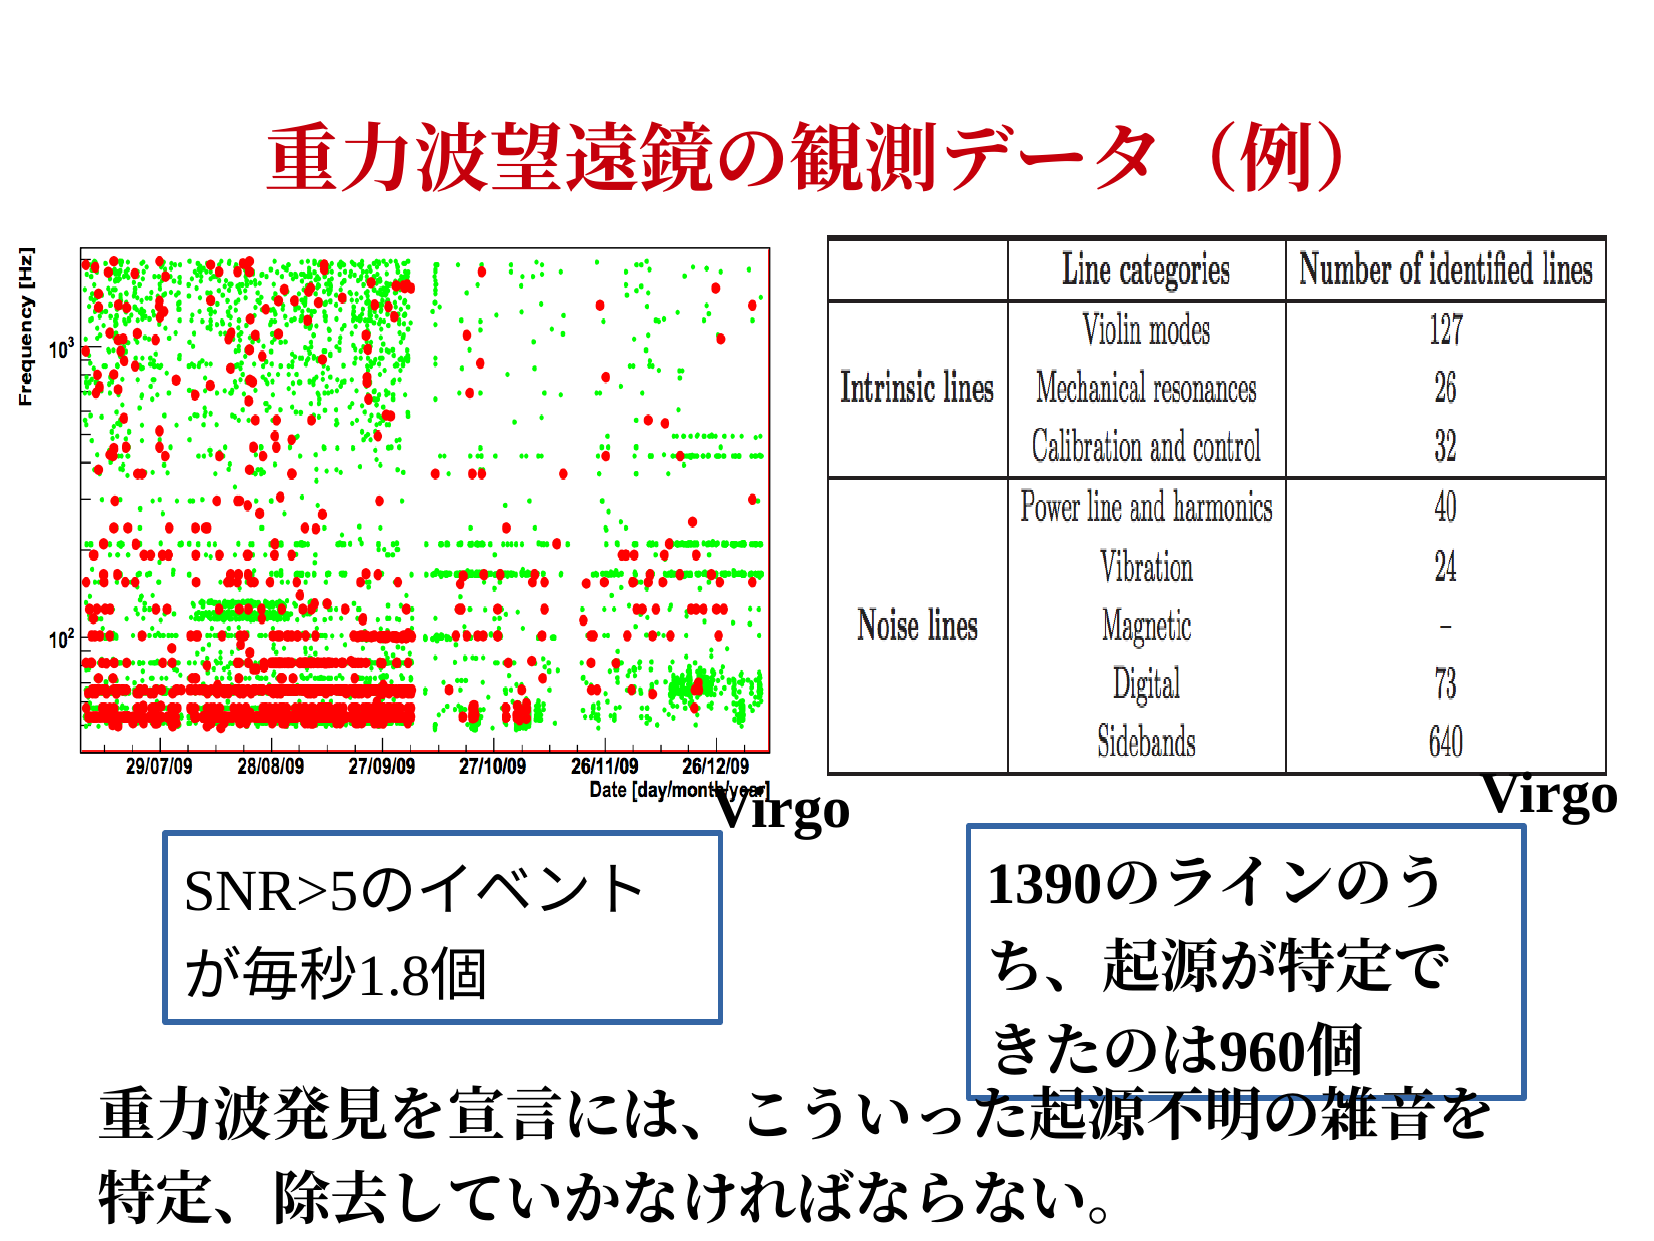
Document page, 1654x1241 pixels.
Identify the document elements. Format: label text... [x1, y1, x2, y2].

title 重力波望遠鏡の観測データ（例） [82, 49, 1571, 257]
picture [814, 212, 1619, 792]
text_box 重力波発見を宣言には、こういった起源不明の雑音を特定、除去していかなければならない。 [82, 1061, 1536, 1193]
text_box Virgo [696, 767, 902, 841]
picture [11, 224, 780, 815]
text_box SNR>5のイベントが毎秒1.8個 [165, 833, 721, 1010]
text_box Virgo [1464, 752, 1635, 827]
text_box 1390のラインのうち、起源が特定できたのは960個 [968, 826, 1524, 1022]
